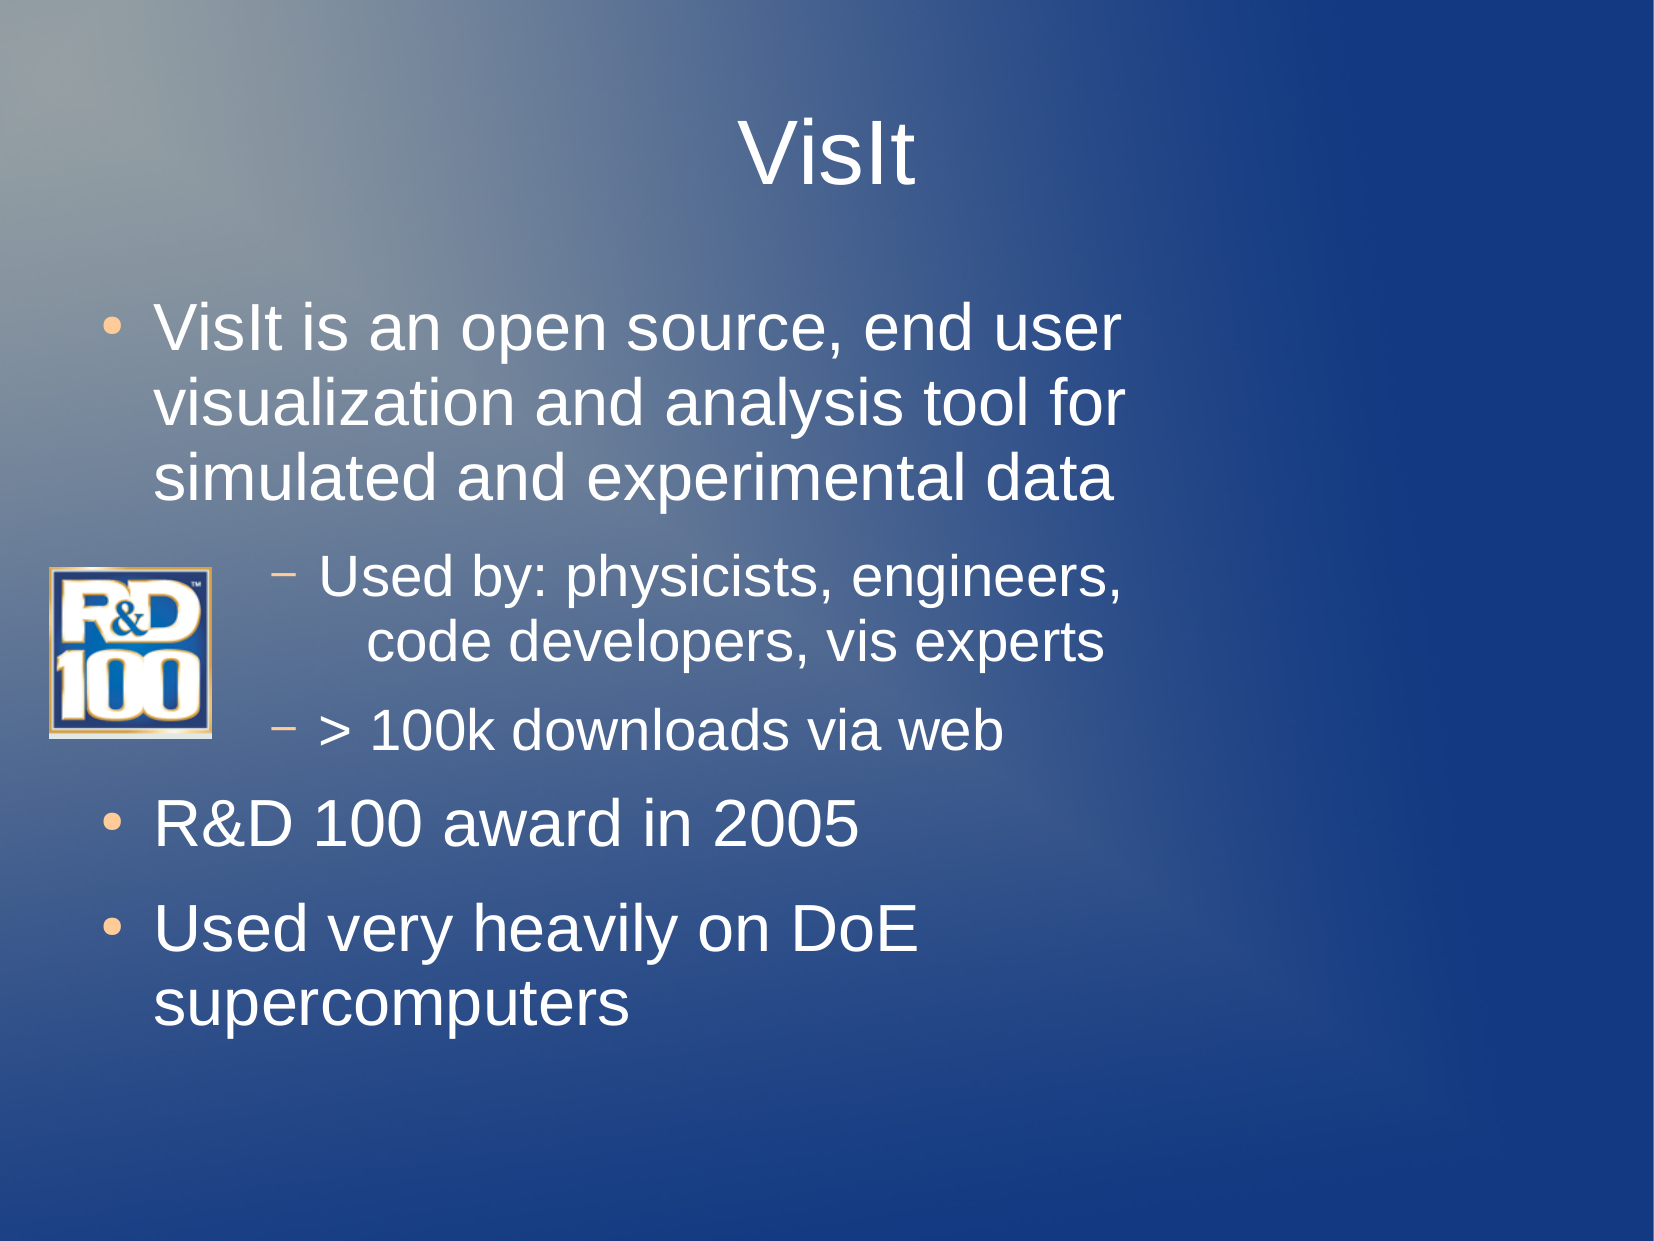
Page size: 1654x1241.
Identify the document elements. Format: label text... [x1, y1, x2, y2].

title VisIt [82, 56, 1571, 250]
list VisIt is an open source, end user visualization and analysis tool for simulated and experimental data Used by: physicists, engineers, code developers, vis experts > 100k downloads via web R&D 100 award in 2005 Used very heavily on DoE supercomputers [82, 290, 1201, 1094]
picture [0, 0, 1654, 1241]
